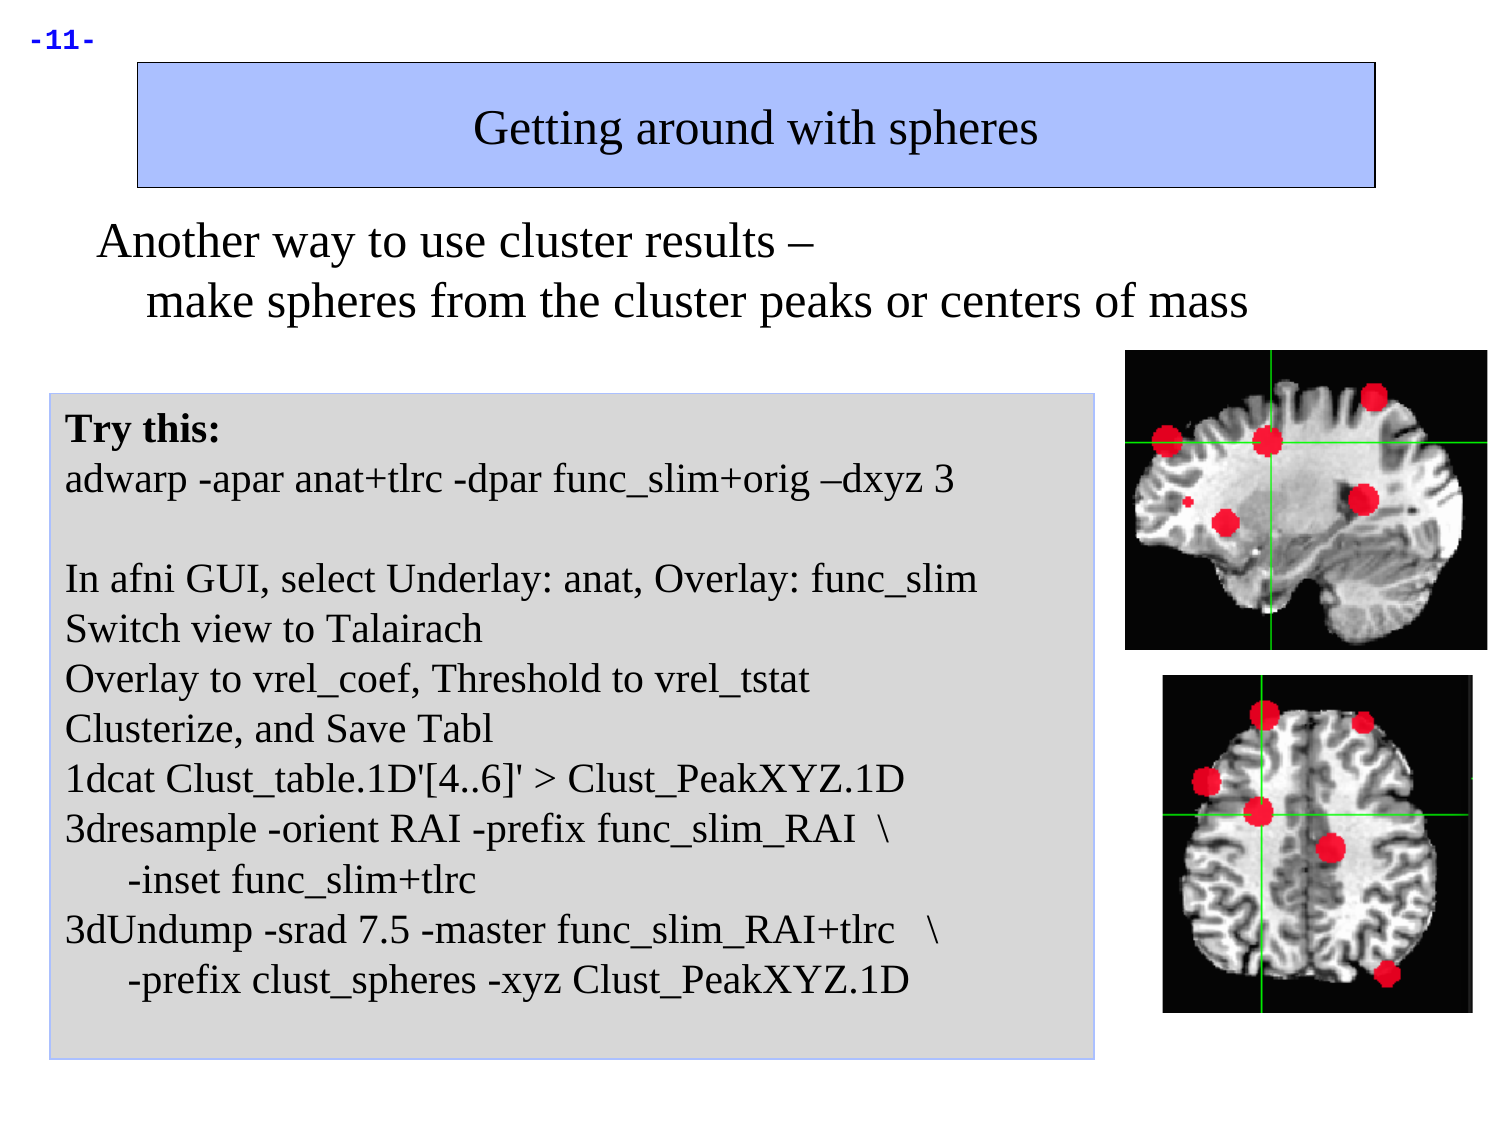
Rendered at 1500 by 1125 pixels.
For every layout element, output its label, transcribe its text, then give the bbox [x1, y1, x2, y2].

picture [1162, 675, 1473, 1013]
text_box Try this: adwarp -apar anat+tlrc -dpar func_slim+orig –dxyz 3 In afni GUI, select Underlay: anat, Overlay: func_slim Switch view to Talairach Overlay to vrel_coef, Threshold to vrel_tstat Clusterize, and Save Tabl 1dcat Clust_table.1D'[4..6]' > Clust_PeakXYZ.1D 3dresample -orient RAI -prefix func_slim_RAI \ -inset func_slim+tlrc 3dUndump -srad 7.5 -master func_slim_RAI+tlrc \ -prefix clust_spheres -xyz Clust_PeakXYZ.1D [50, 393, 1094, 1060]
text_box Another way to use cluster results – make spheres from the cluster peaks or centers of mass [81, 199, 1419, 336]
title Getting around with spheres [137, 62, 1375, 188]
picture [1125, 350, 1488, 651]
